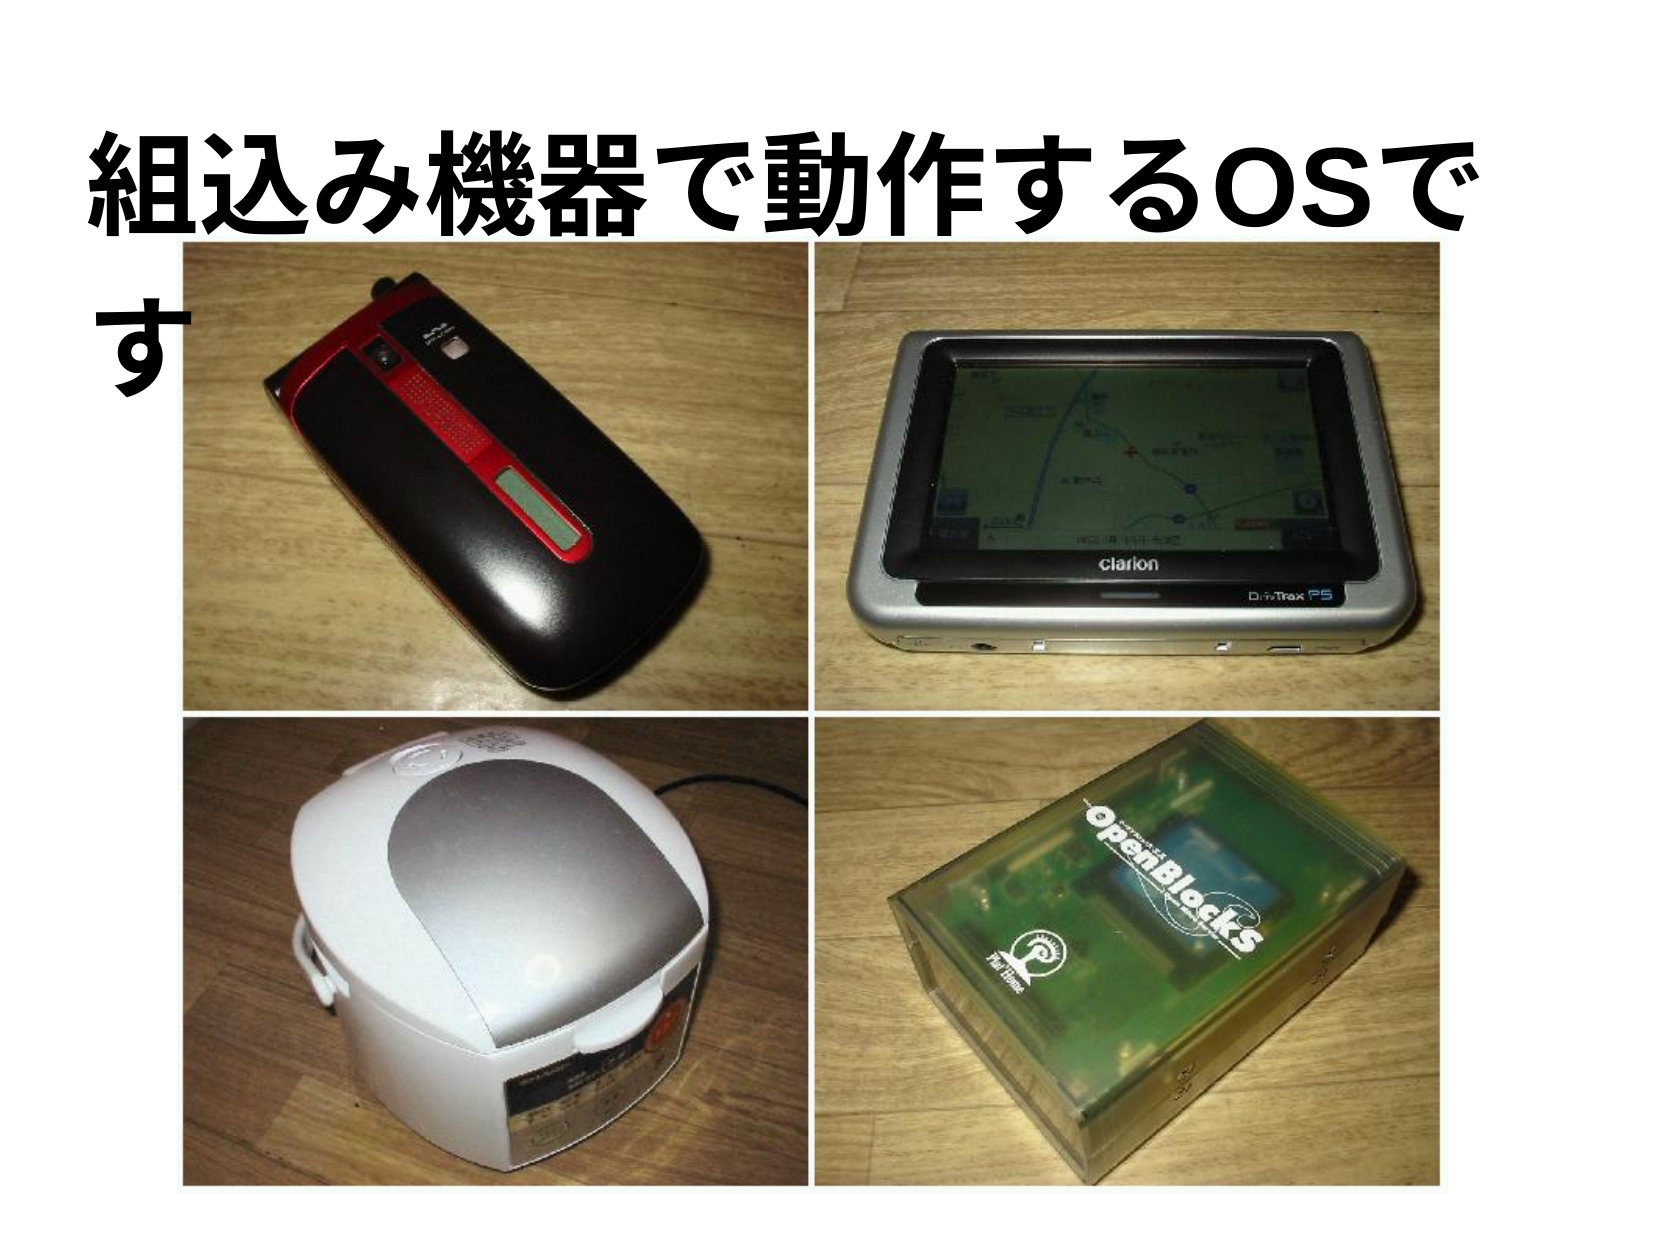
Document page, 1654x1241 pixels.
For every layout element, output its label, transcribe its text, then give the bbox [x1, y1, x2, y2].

text_box 組込み機器で動作するOSです [71, 88, 1595, 350]
picture [177, 350, 1448, 1194]
